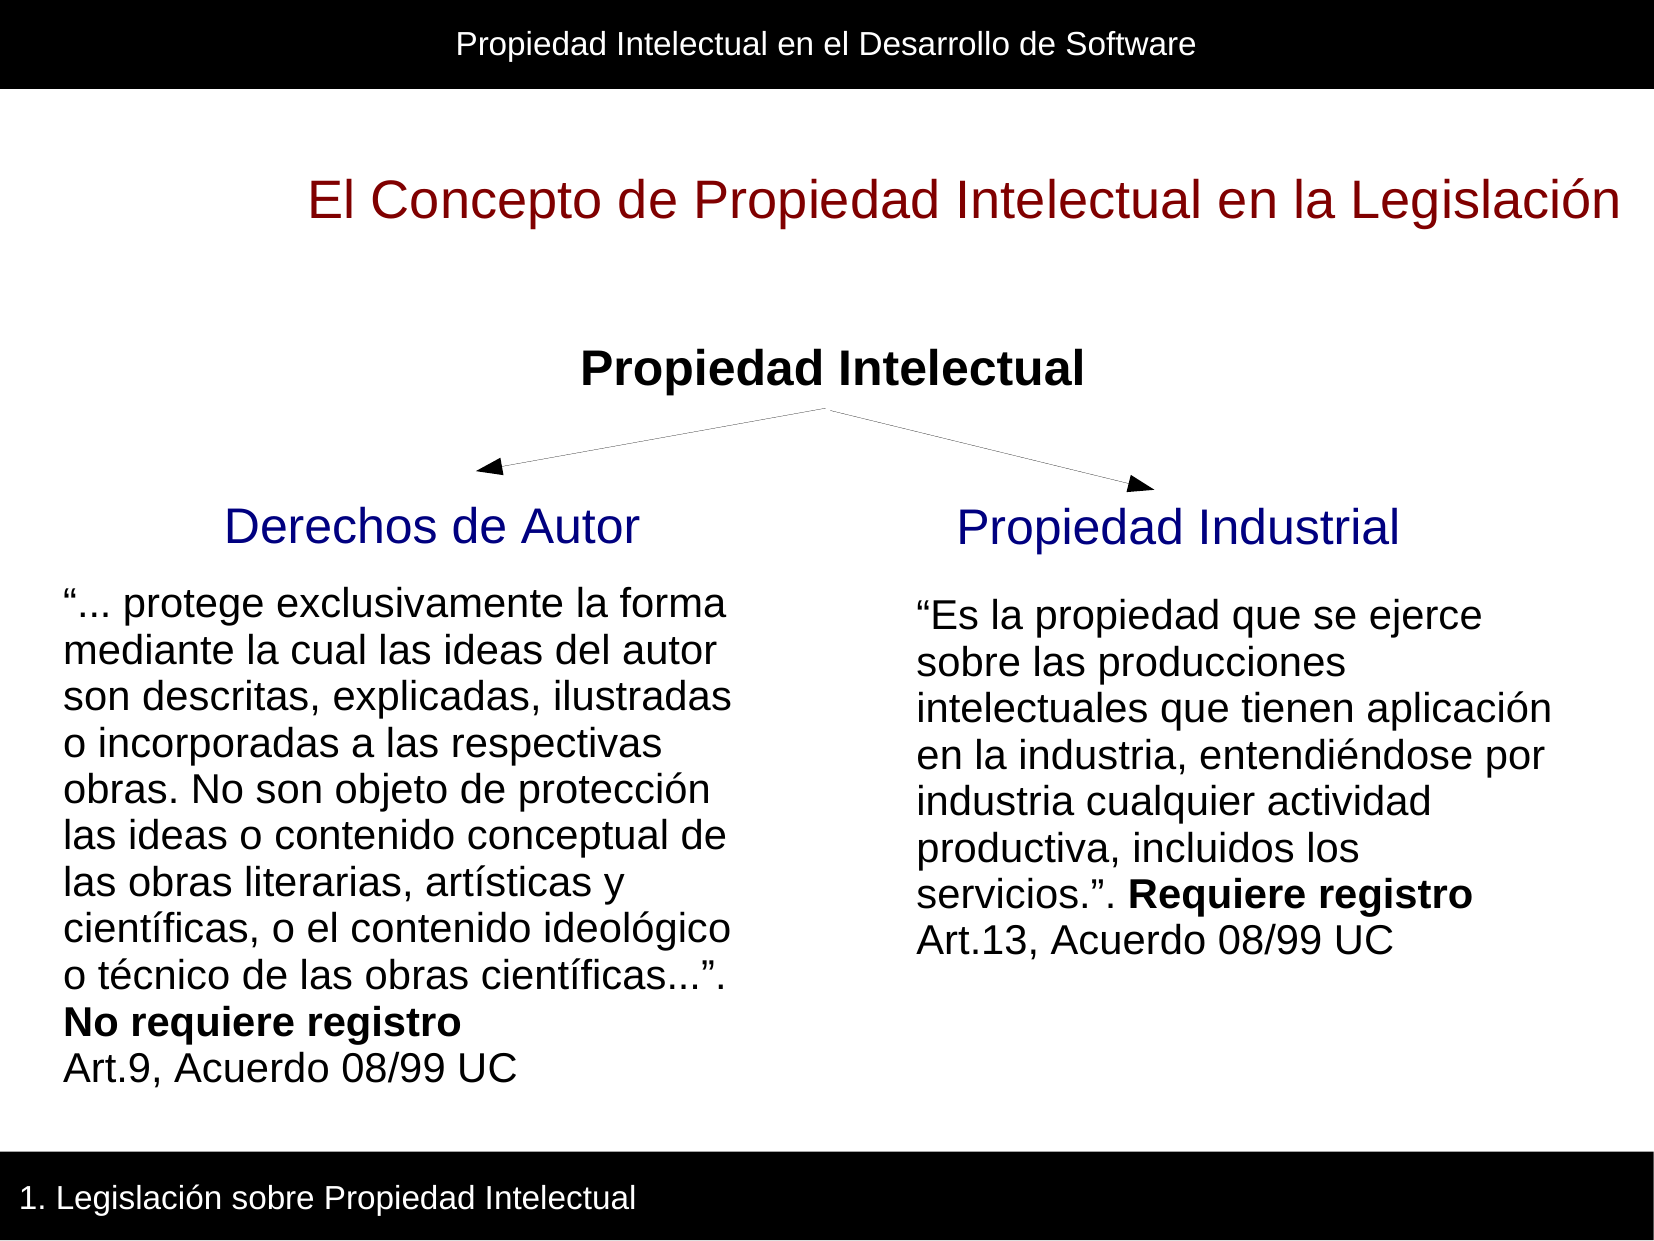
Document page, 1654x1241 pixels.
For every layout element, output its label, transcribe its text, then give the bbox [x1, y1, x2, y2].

text_box 1. Legislación sobre Propiedad Intelectual [18, 1180, 795, 1218]
text_box Derechos de Autor [223, 498, 672, 556]
text_box Propiedad Intelectual [580, 340, 1087, 397]
text_box Propiedad Industrial [956, 499, 1401, 556]
text_box “Es la propiedad que se ejerce sobre las producciones intelectuales que tienen aplicación en la industria, entendiéndose por industria cualquier actividad productiva, incluidos los servicios.”. Requiere registro Art.13, Acuerdo 08/99 UC [916, 591, 1563, 964]
text_box “... protege exclusivamente la forma mediante la cual las ideas del autor son descritas, explicadas, ilustradas o incorporadas a las respectivas obras. No son objeto de protección las ideas o contenido conceptual de las obras literarias, artísticas y científicas, o el contenido ideológico o técnico de las obras científicas...”. No requiere registro Art.9, Acuerdo 08/99 UC [63, 579, 764, 1092]
title El Concepto de Propiedad Intelectual en la Legislación [147, 147, 1625, 252]
